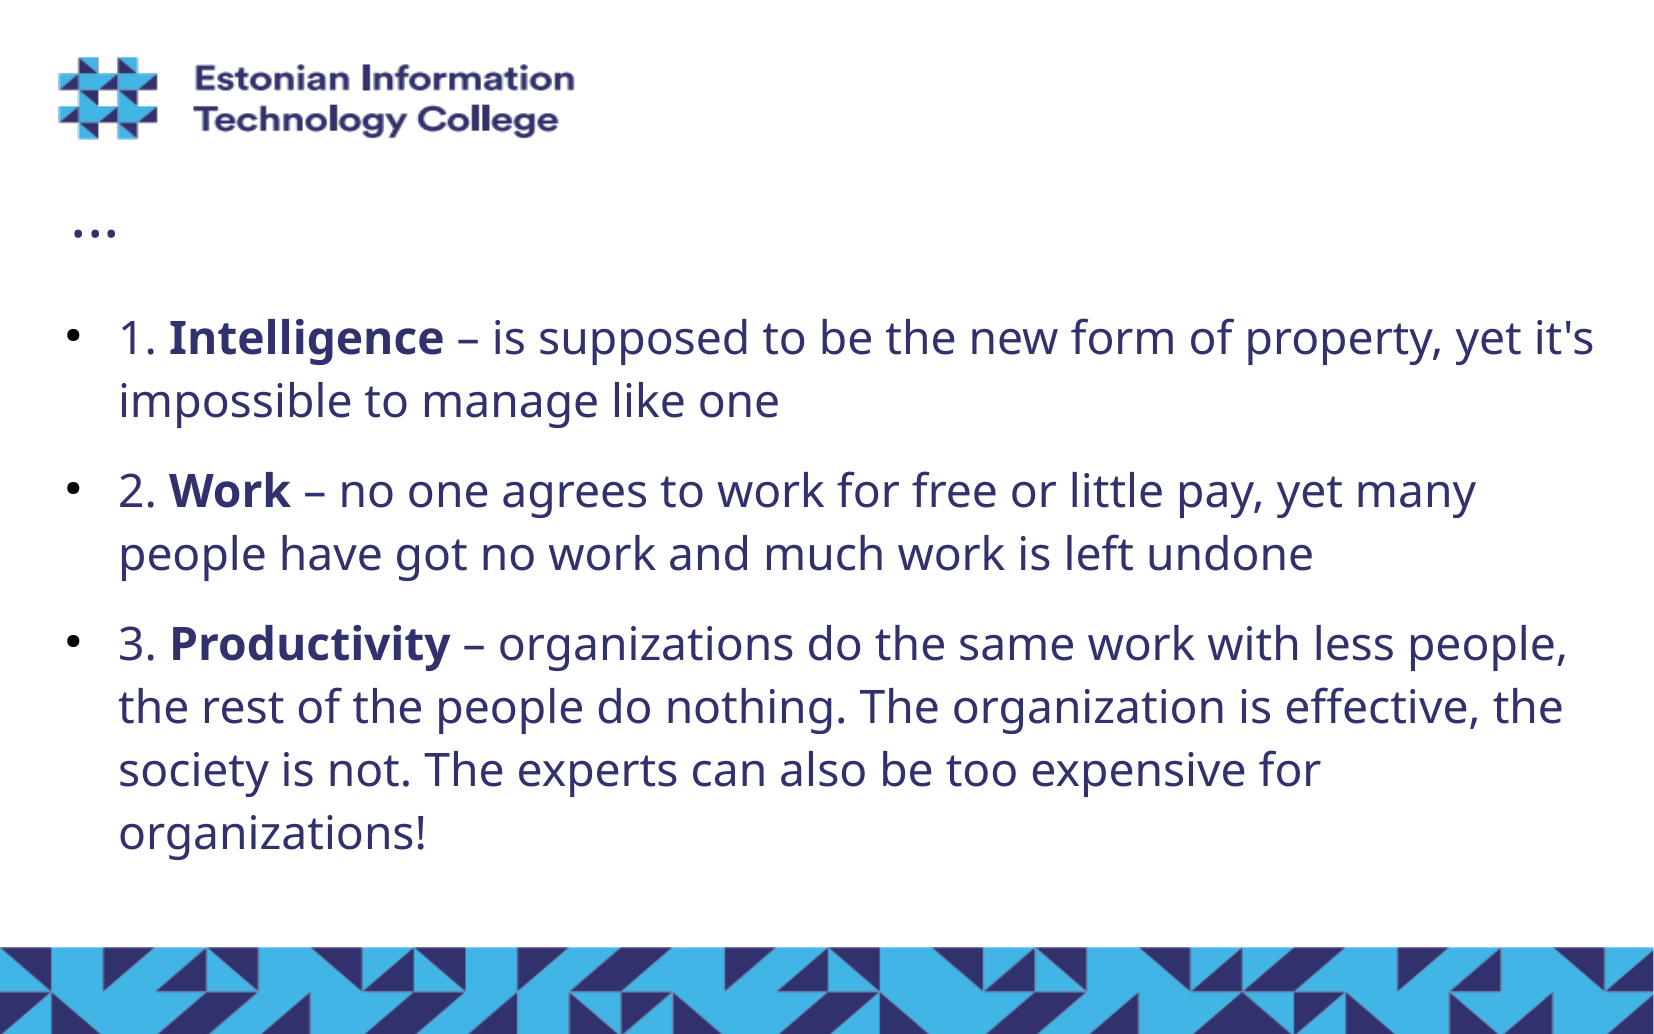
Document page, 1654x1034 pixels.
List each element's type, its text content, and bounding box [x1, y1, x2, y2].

title ... [70, 127, 1559, 301]
list 1. Intelligence – is supposed to be the new form of property, yet it's impossible to manage like one 2. Work – no one agrees to work for free or little pay, yet many people have got no work and much work is left undone 3. Productivity – organizations do the same work with less people, the rest of the people do nothing. The organization is effective, the society is not. The experts can also be too expensive for organizations! [47, 305, 1619, 1034]
